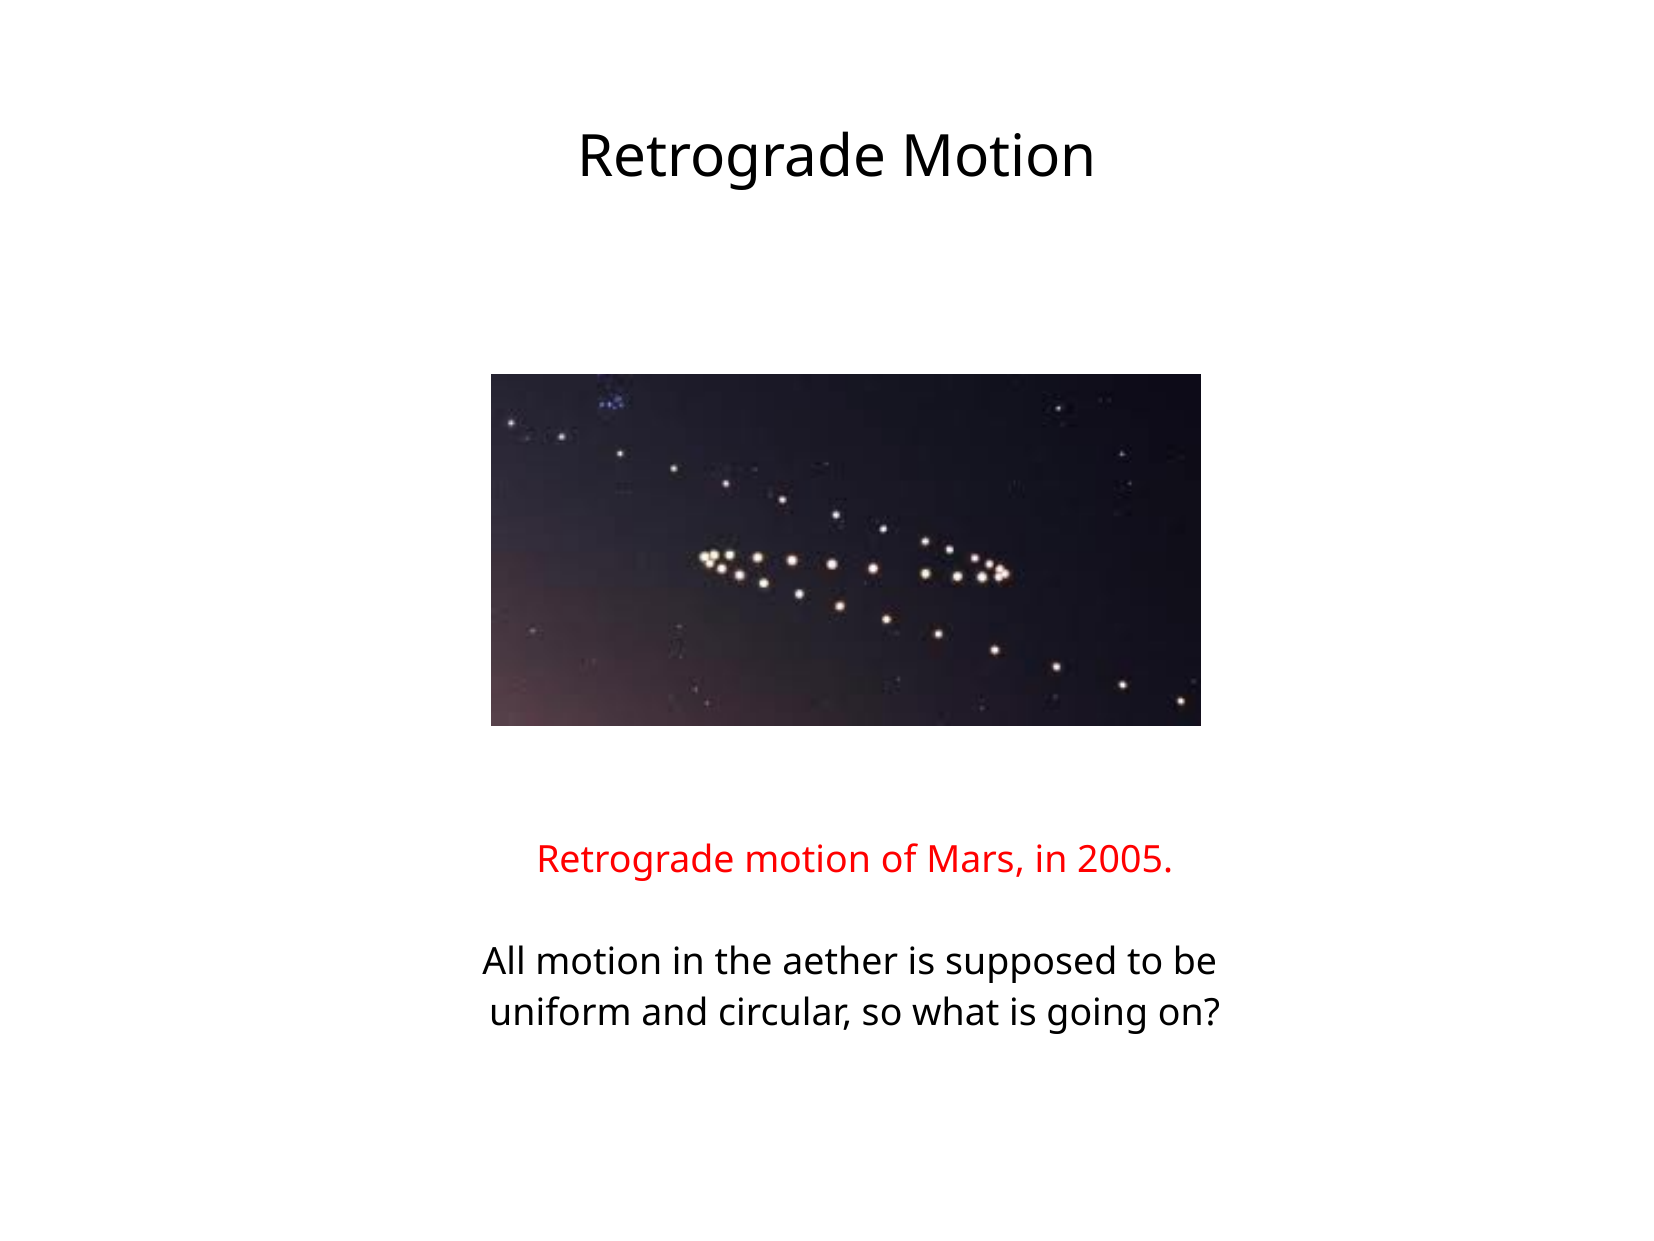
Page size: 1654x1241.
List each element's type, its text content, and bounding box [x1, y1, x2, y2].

picture [491, 374, 1201, 726]
text_box Retrograde motion of Mars, in 2005. All motion in the aether is supposed to be uniform and circular, so what is going on? [198, 825, 1512, 1101]
title Retrograde Motion [82, 49, 1571, 257]
